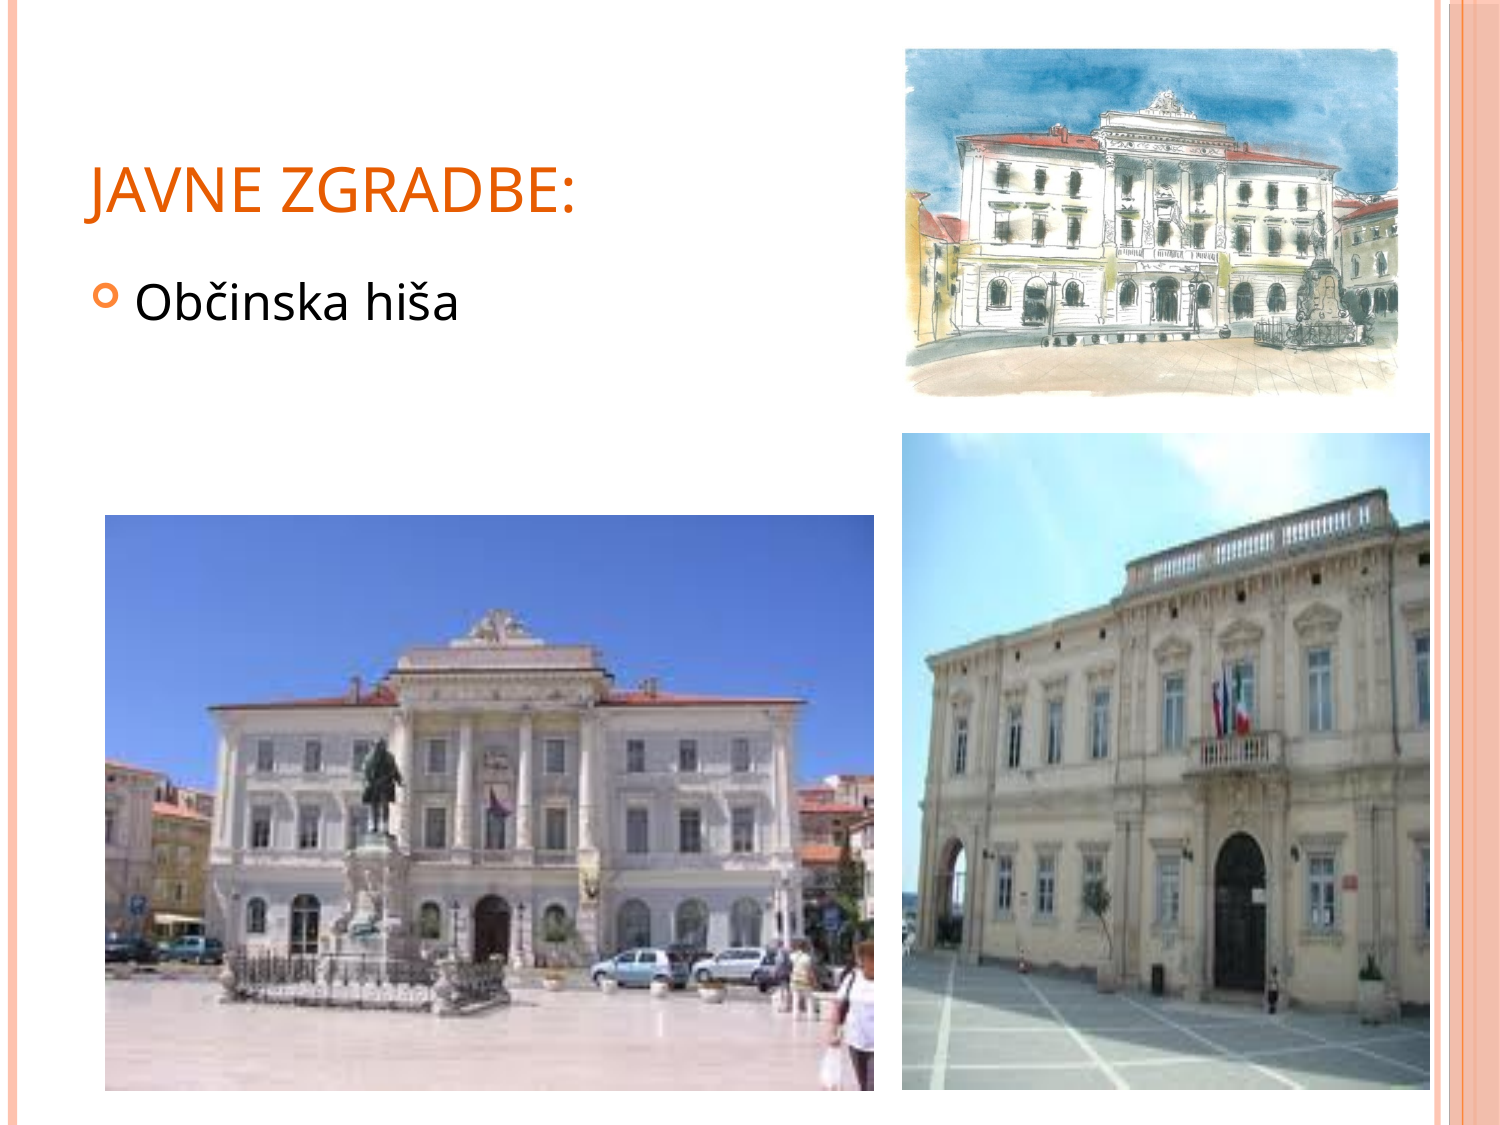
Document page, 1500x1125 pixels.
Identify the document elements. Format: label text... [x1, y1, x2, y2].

list Občinska hiša [75, 262, 1300, 1062]
picture [902, 46, 1400, 399]
picture [902, 433, 1430, 1090]
picture [105, 515, 874, 1091]
title JAVNE ZGRADBE: [75, 45, 1300, 233]
